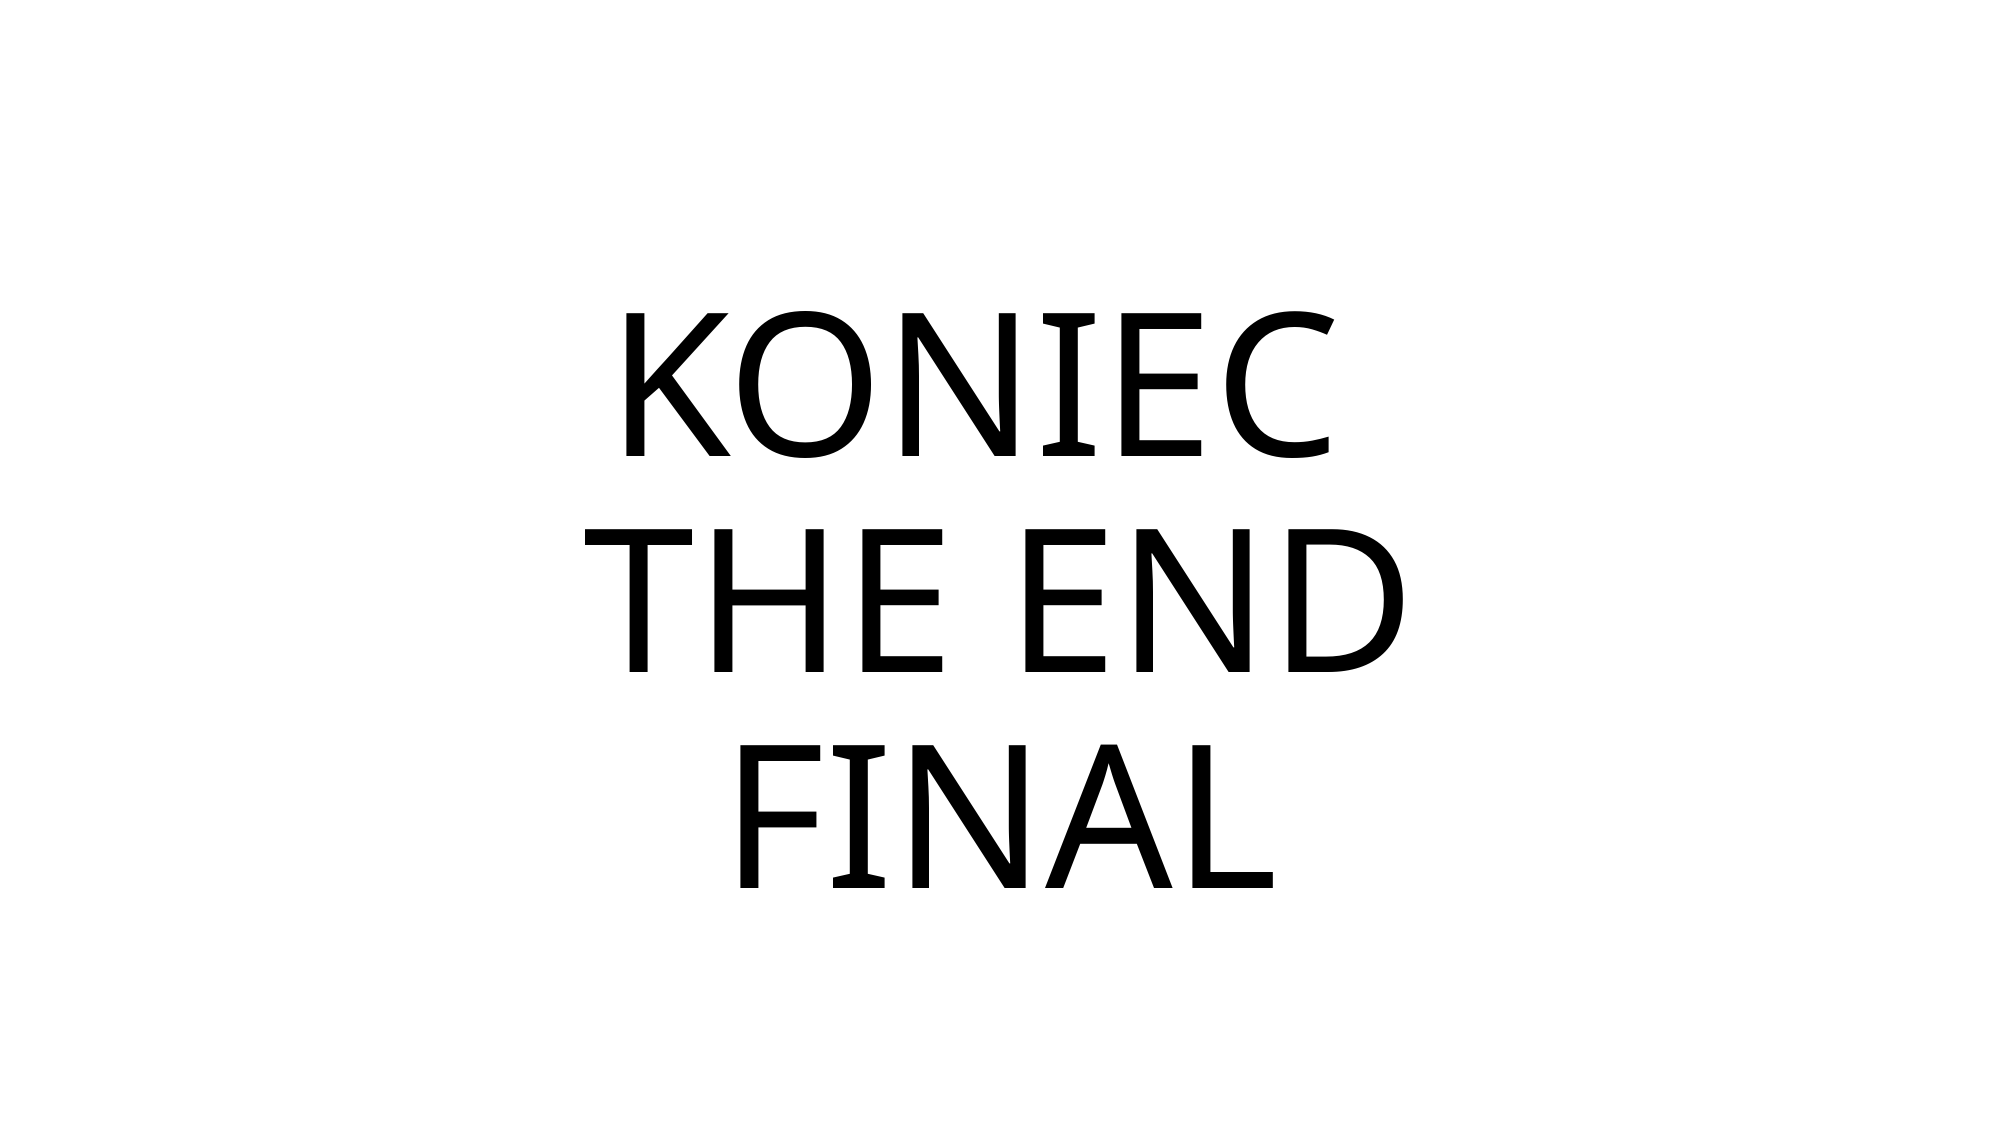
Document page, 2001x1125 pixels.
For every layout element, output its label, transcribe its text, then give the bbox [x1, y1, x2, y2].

title KONIEC THE END FINAL [247, 186, 1753, 940]
